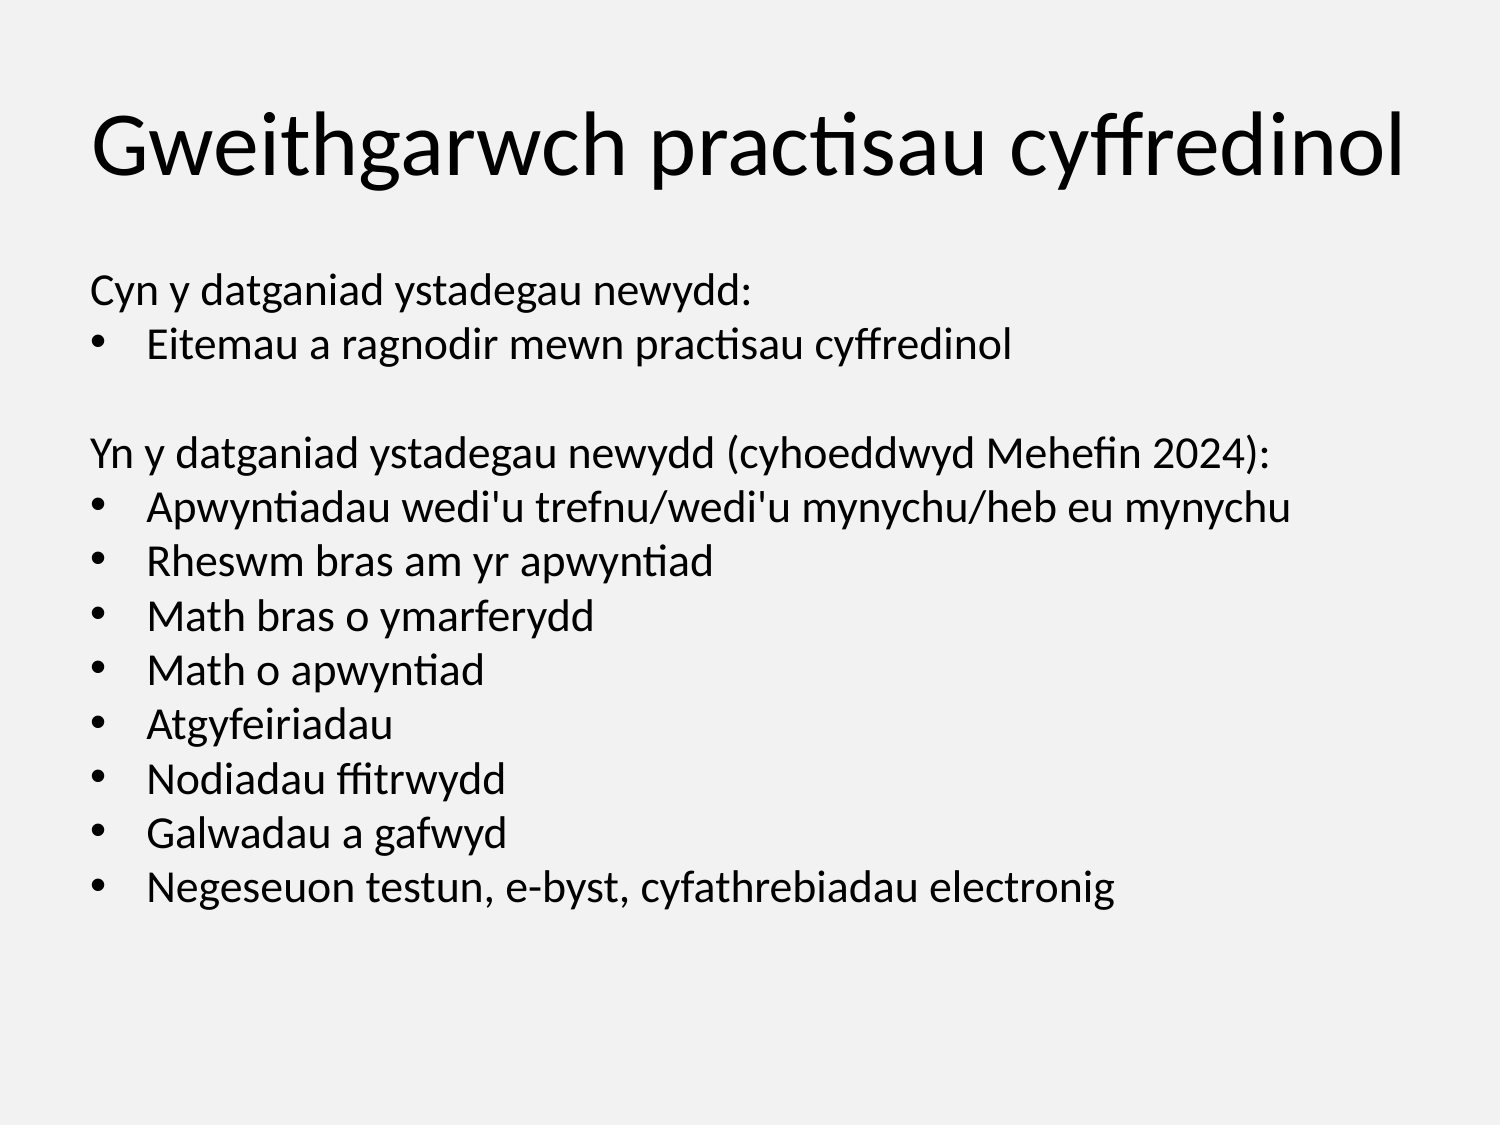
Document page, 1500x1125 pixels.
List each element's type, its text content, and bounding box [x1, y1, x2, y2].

list Cyn y datganiad ystadegau newydd: Eitemau a ragnodir mewn practisau cyffredinol Yn y datganiad ystadegau newydd (cyhoeddwyd Mehefin 2024): Apwyntiadau wedi'u trefnu/wedi'u mynychu/heb eu mynychu Rheswm bras am yr apwyntiad Math bras o ymarferydd Math o apwyntiad Atgyfeiriadau Nodiadau ffitrwydd Galwadau a gafwyd Negeseuon testun, e-byst, cyfathrebiadau electronig [75, 262, 1426, 1005]
title Gweithgarwch practisau cyffredinol [75, 45, 1426, 233]
